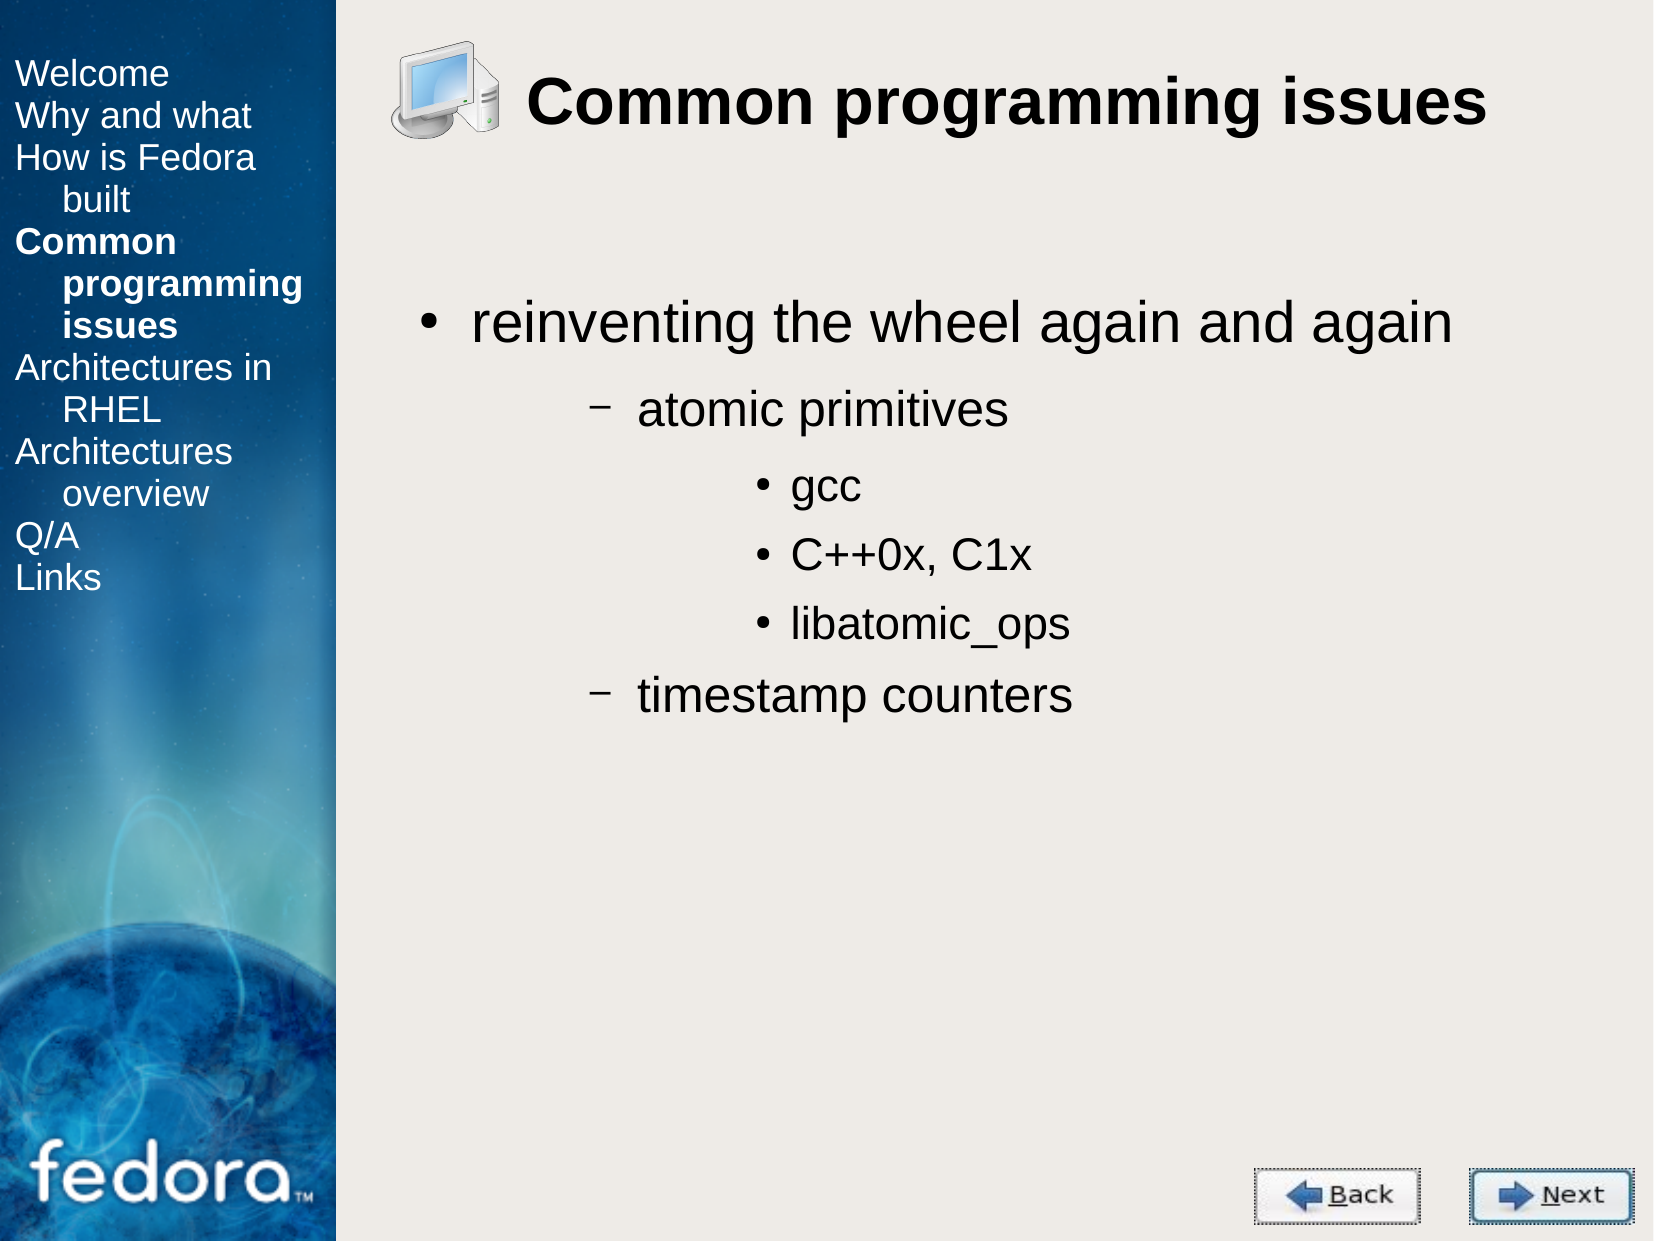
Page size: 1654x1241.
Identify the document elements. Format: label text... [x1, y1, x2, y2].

text_box Common programming issues [511, 56, 1509, 147]
picture [0, 0, 1654, 1241]
text_box Welcome Why and what How is Fedora built Common programming issues Architectures in RHEL Architectures overview Q/A Links [0, 45, 327, 607]
list reinventing the wheel again and again atomic primitives gcc C++0x, C1x libatomic_ops timestamp counters [400, 290, 1617, 1094]
